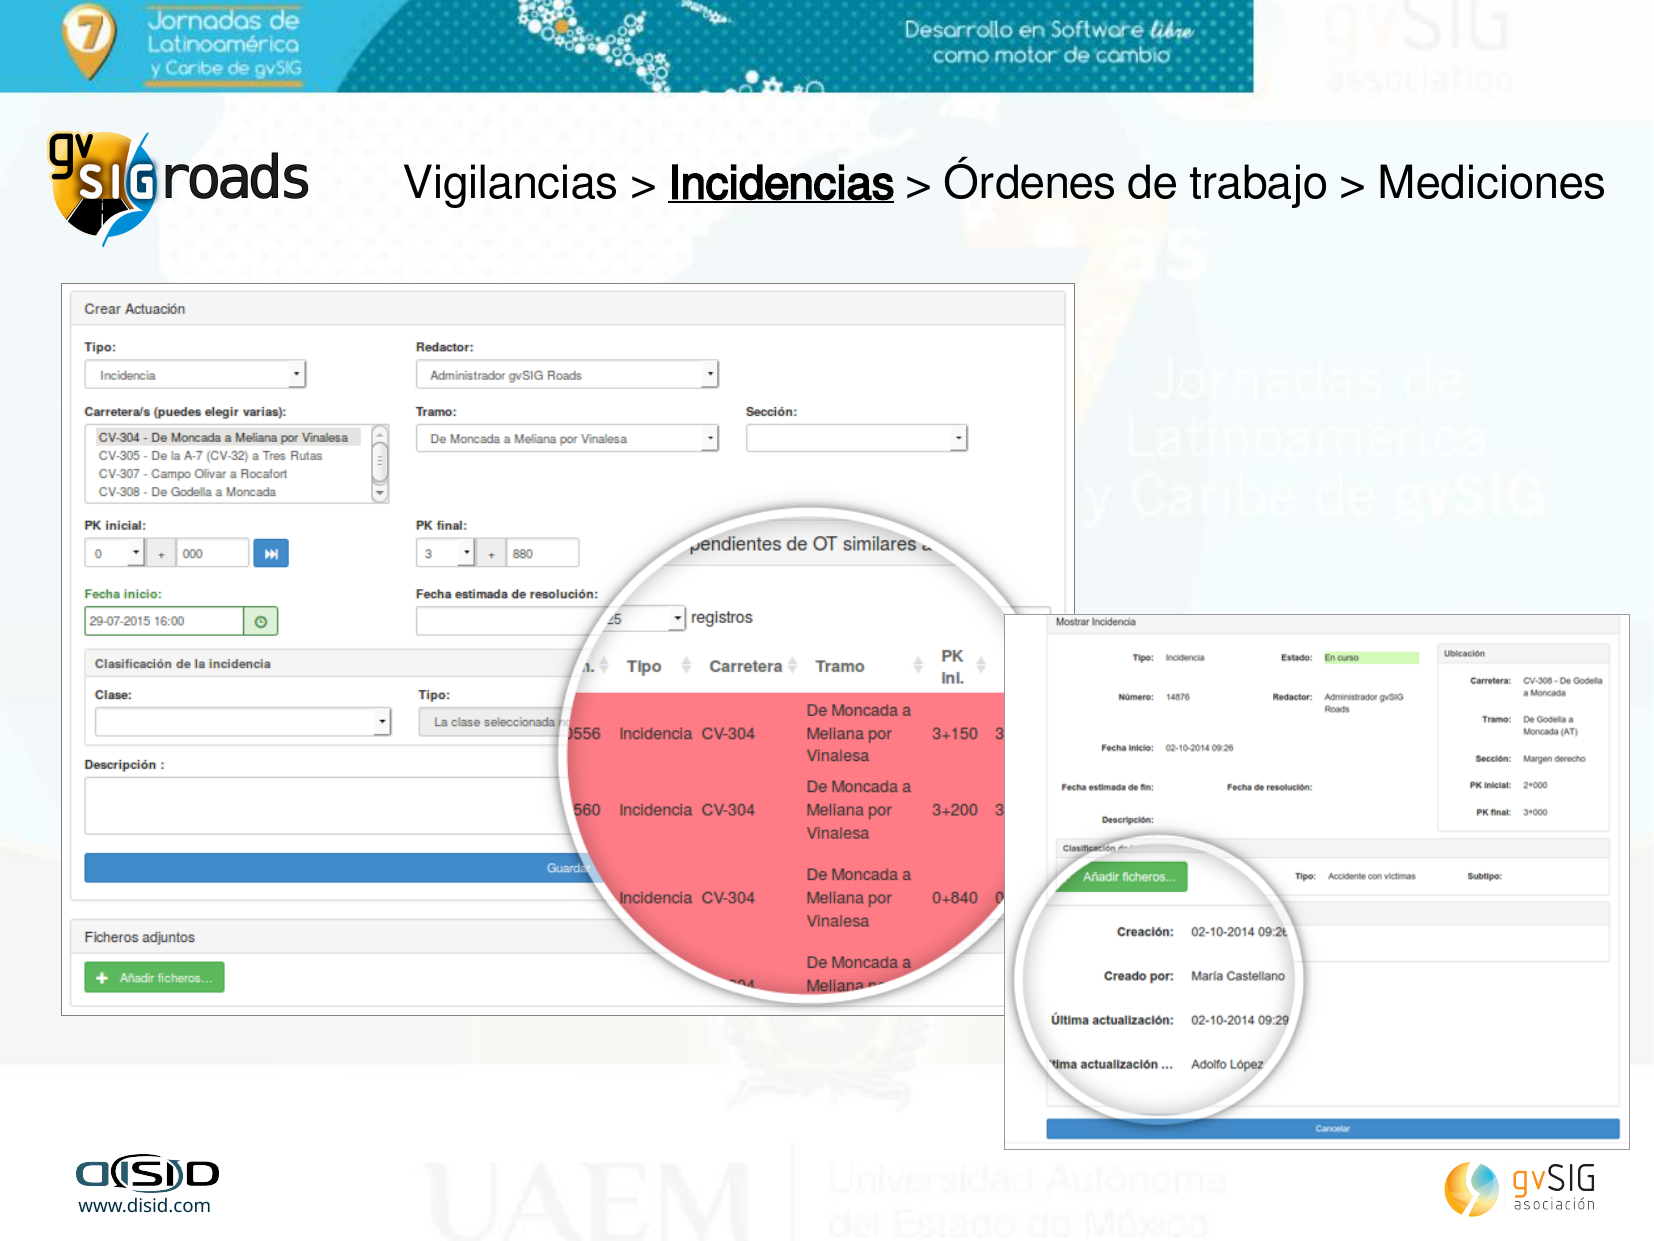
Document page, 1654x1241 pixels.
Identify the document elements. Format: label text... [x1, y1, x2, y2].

title Vigilancias > Incidencias > Órdenes de trabajo > Mediciones [314, 131, 1607, 234]
picture [0, 0, 1654, 1241]
